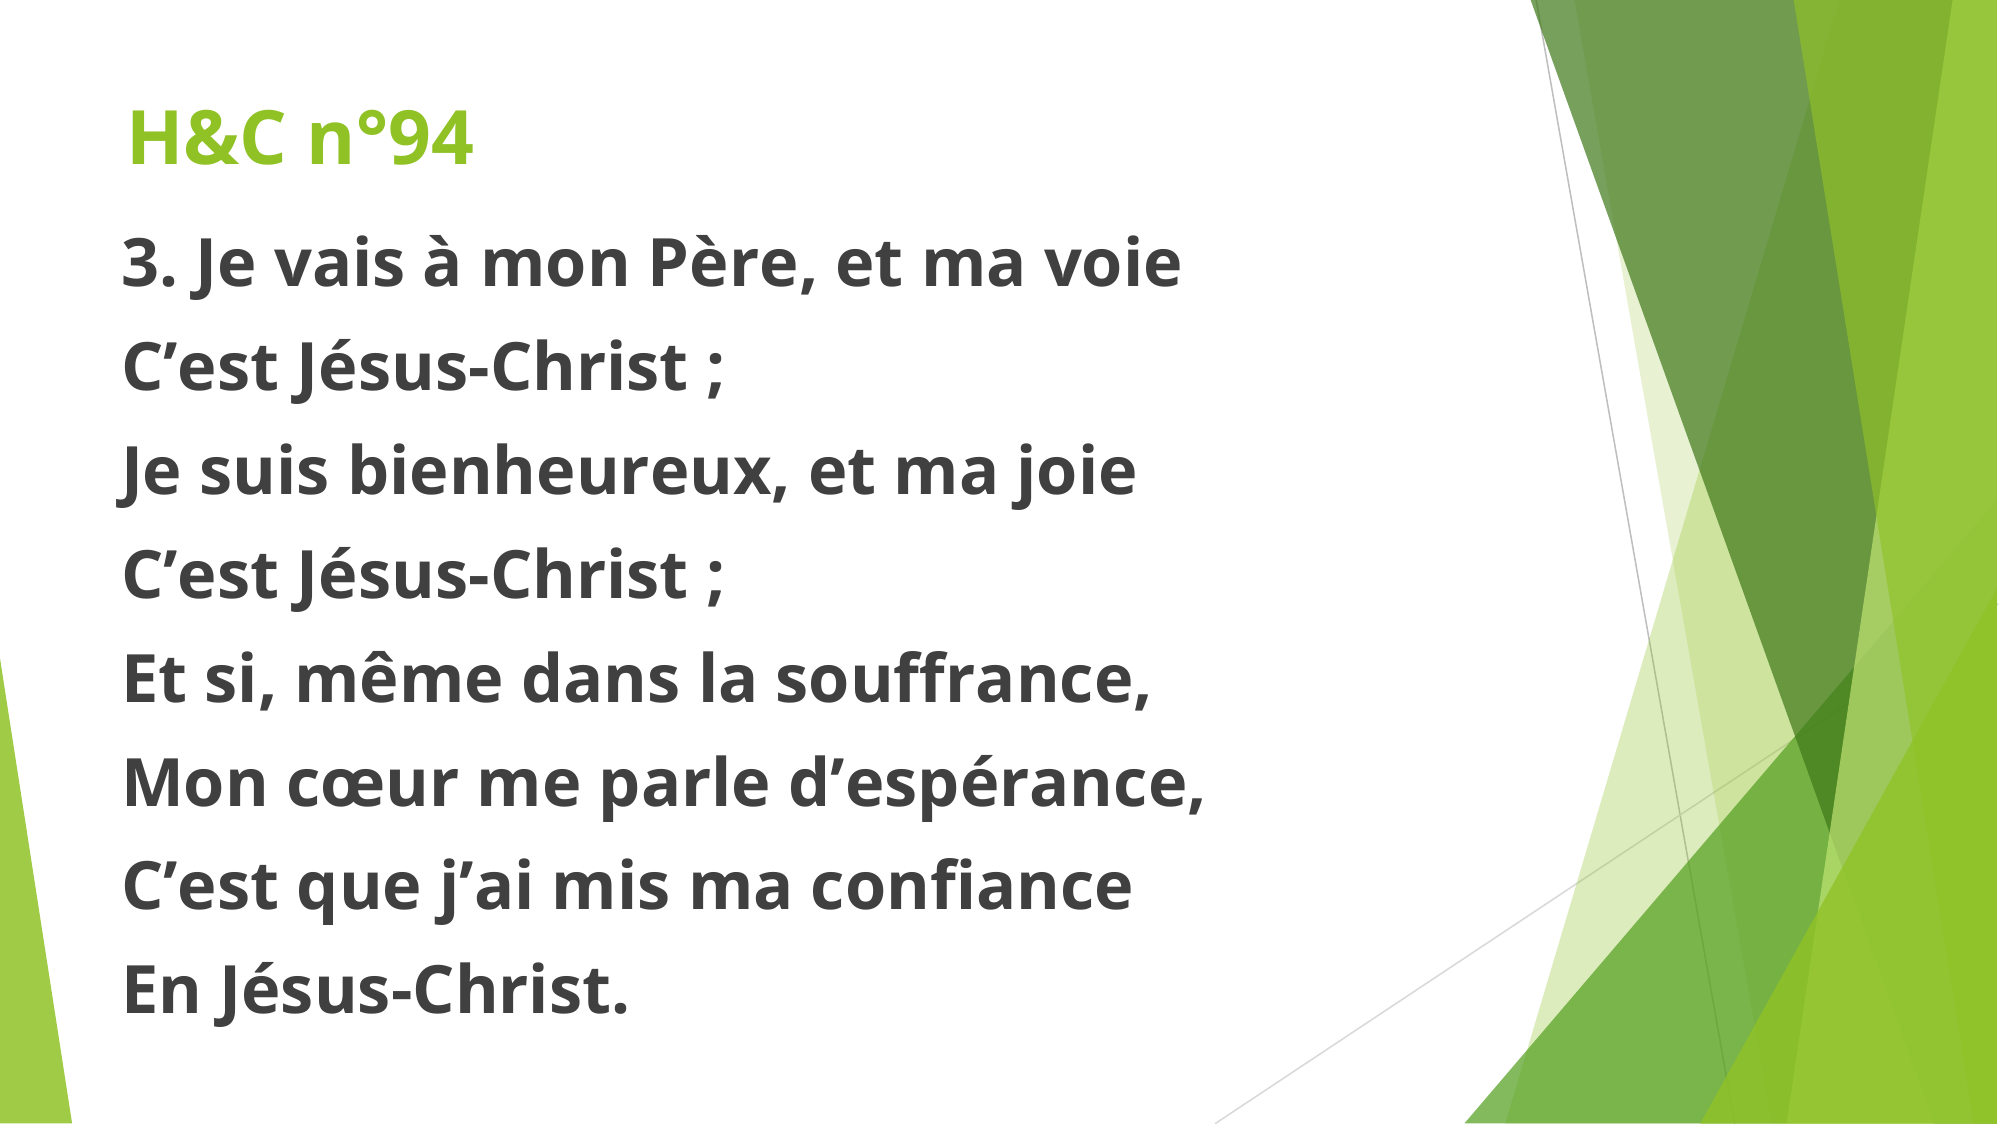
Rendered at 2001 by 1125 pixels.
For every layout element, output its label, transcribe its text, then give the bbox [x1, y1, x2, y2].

text_box 3. Je vais à mon Père, et ma voie C’est Jésus-Christ ; Je suis bienheureux, et ma joie C’est Jésus-Christ ; Et si, même dans la souffrance, Mon cœur me parle d’espérance, C’est que j’ai mis ma confiance En Jésus-Christ. [106, 200, 1973, 1037]
text_box H&C n°94 [111, 82, 1522, 200]
